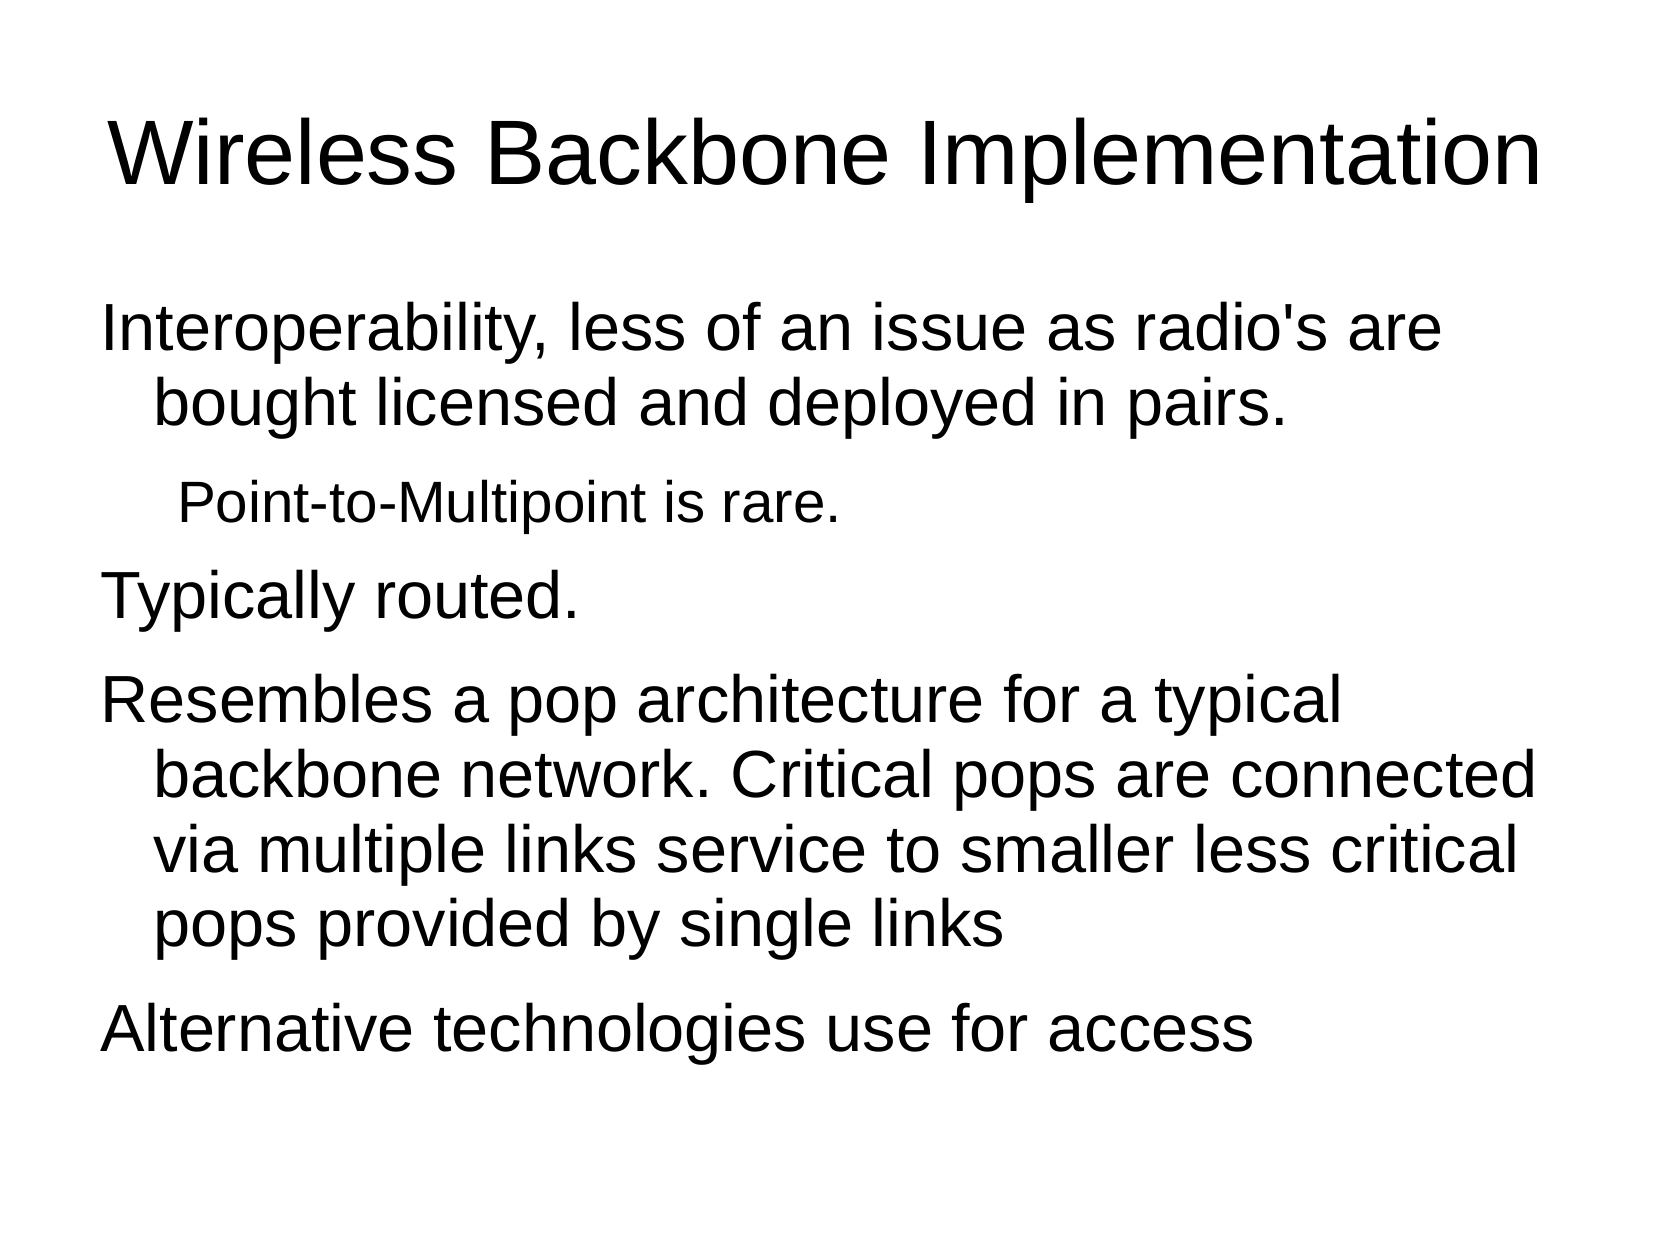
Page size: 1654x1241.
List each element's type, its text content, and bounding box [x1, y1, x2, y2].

list Interoperability, less of an issue as radio's are bought licensed and deployed in pairs. Point-to-Multipoint is rare. Typically routed. Resembles a pop architecture for a typical backbone network. Critical pops are connected via multiple links service to smaller less critical pops provided by single links Alternative technologies use for access [82, 290, 1571, 1094]
title Wireless Backbone Implementation [82, 56, 1571, 250]
